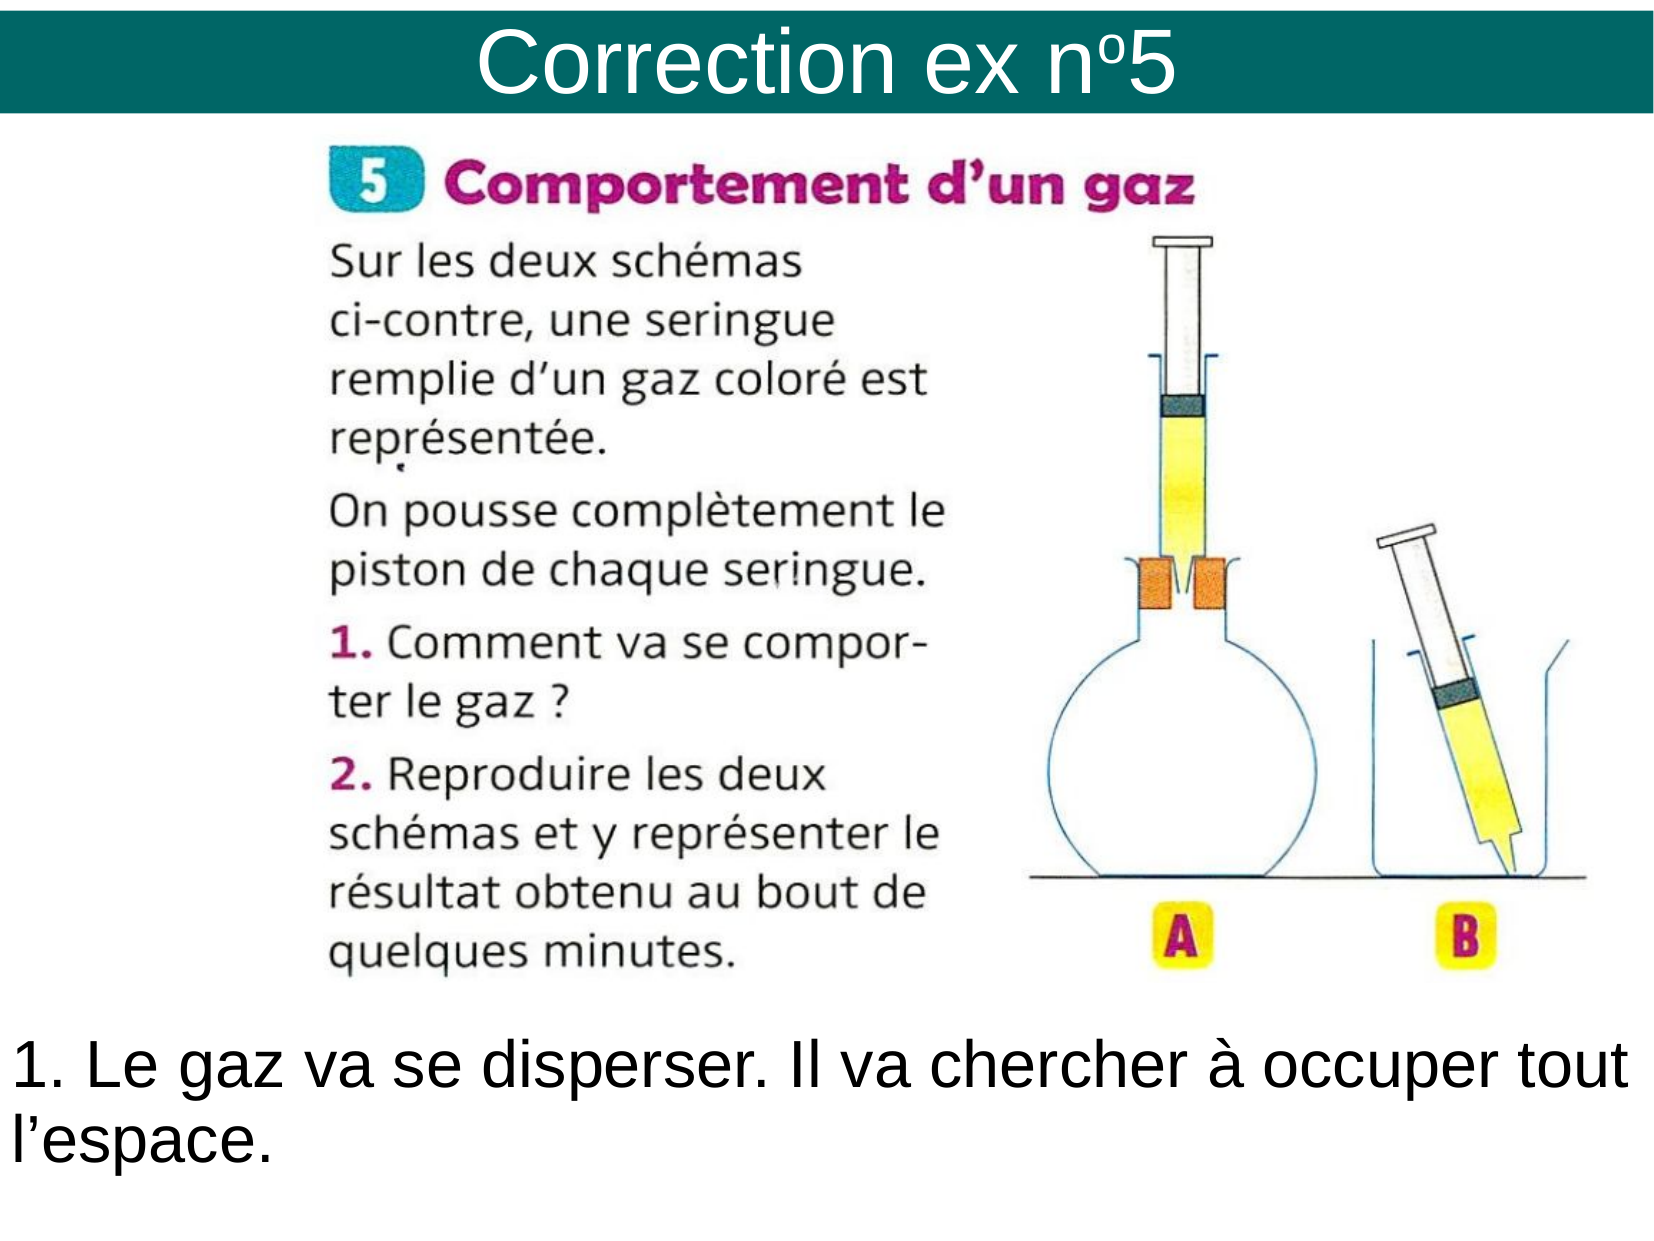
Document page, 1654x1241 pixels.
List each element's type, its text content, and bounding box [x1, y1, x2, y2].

title Correction ex no5 [0, 10, 1654, 114]
subtitle 1. Le gaz va se disperser. Il va chercher à occuper tout l’espace. [11, 129, 1642, 1229]
picture [312, 123, 1601, 983]
